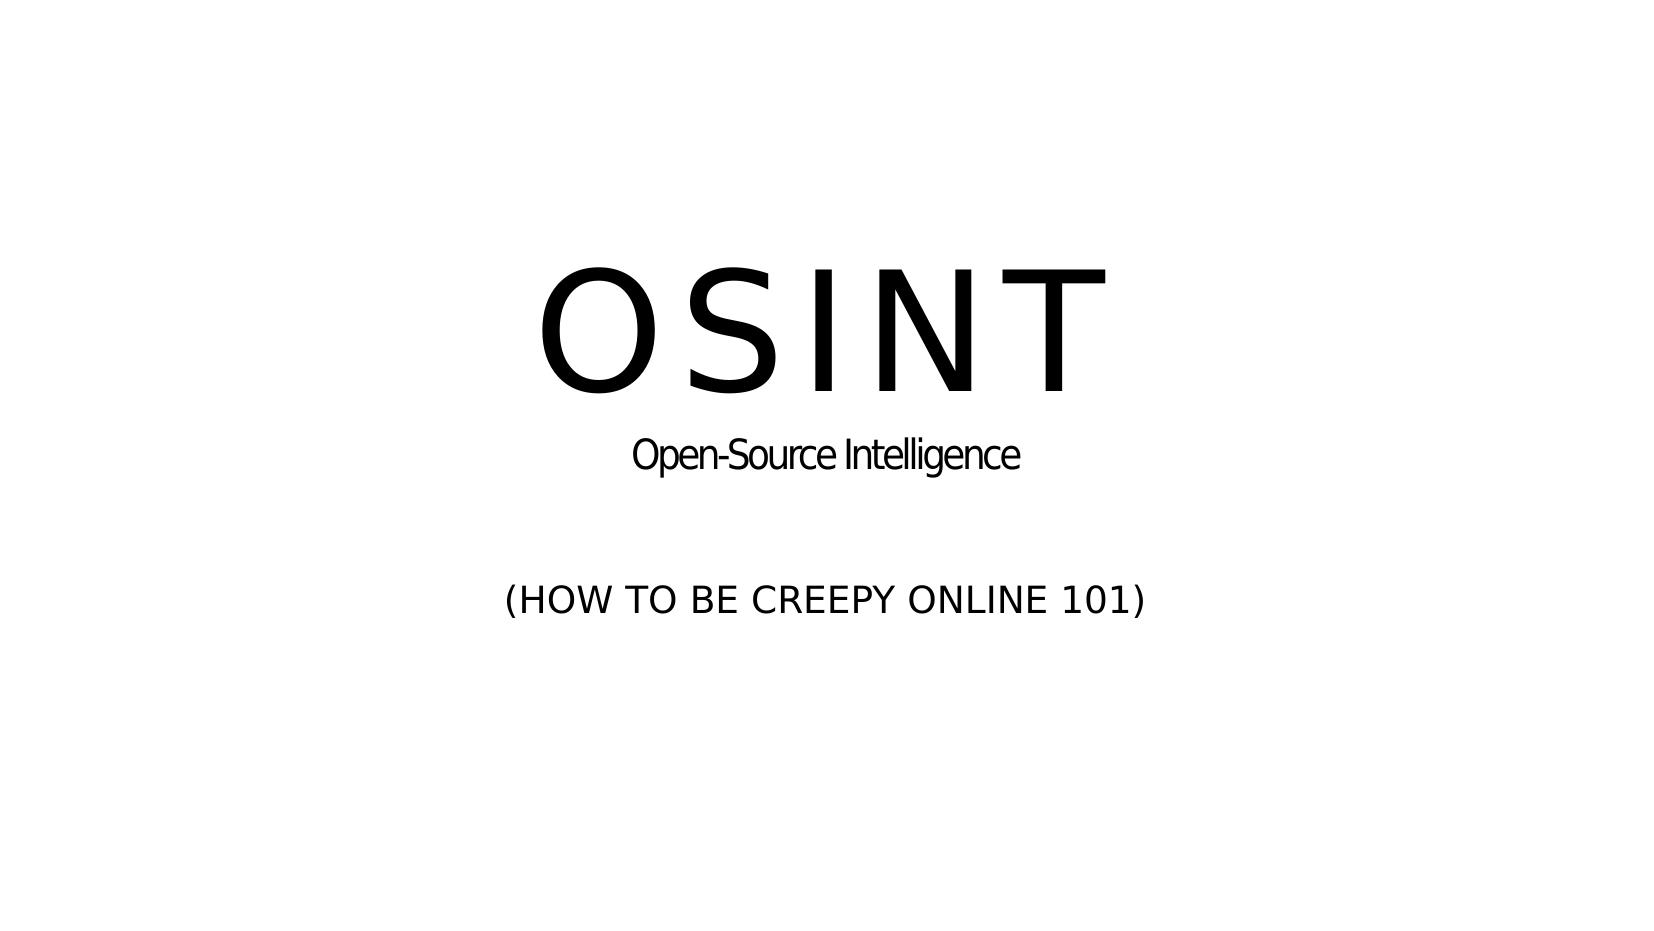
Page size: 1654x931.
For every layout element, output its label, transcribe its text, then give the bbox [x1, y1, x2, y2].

subtitle OSINT Open-Source Intelligence [82, 37, 1571, 757]
text_box (HOW TO BE CREEPY ONLINE 101) [489, 571, 1165, 631]
